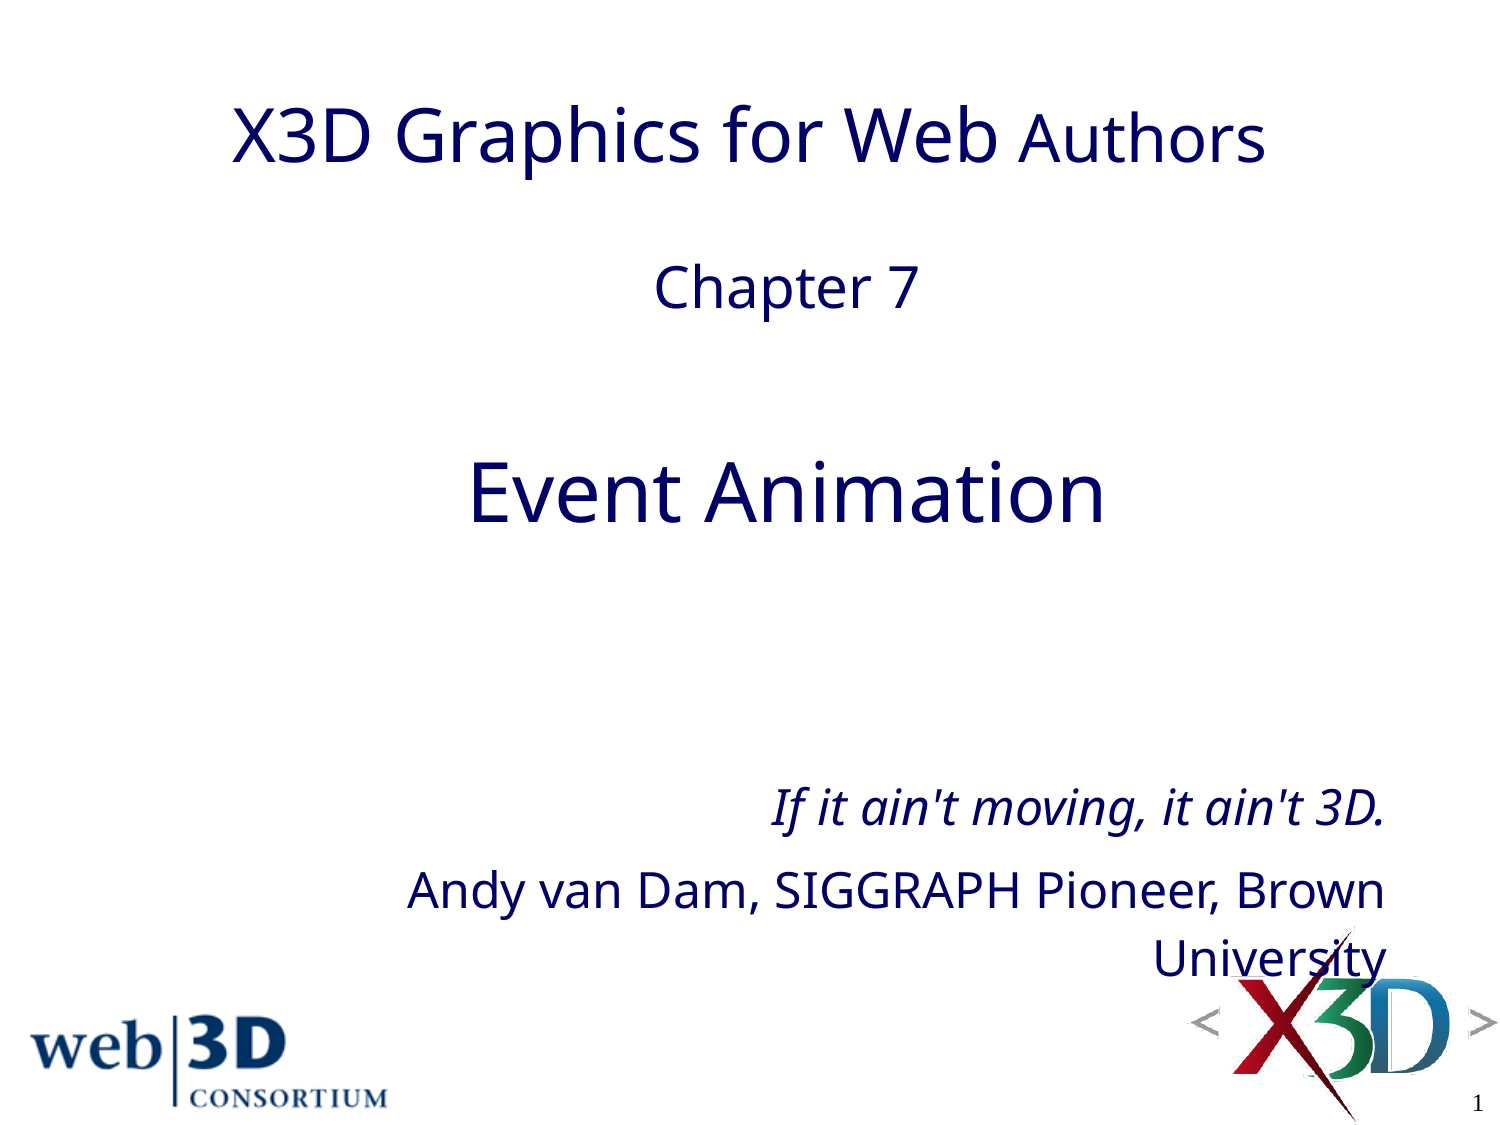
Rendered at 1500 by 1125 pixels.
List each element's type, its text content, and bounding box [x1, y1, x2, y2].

subtitle Chapter 7 Event Animation If it ain't moving, it ain't 3D. Andy van Dam, SIGGRAPH Pioneer, Brown University [112, 237, 1388, 1001]
title X3D Graphics for Web Authors [112, 29, 1388, 233]
picture [1187, 926, 1500, 1125]
picture [12, 998, 413, 1118]
